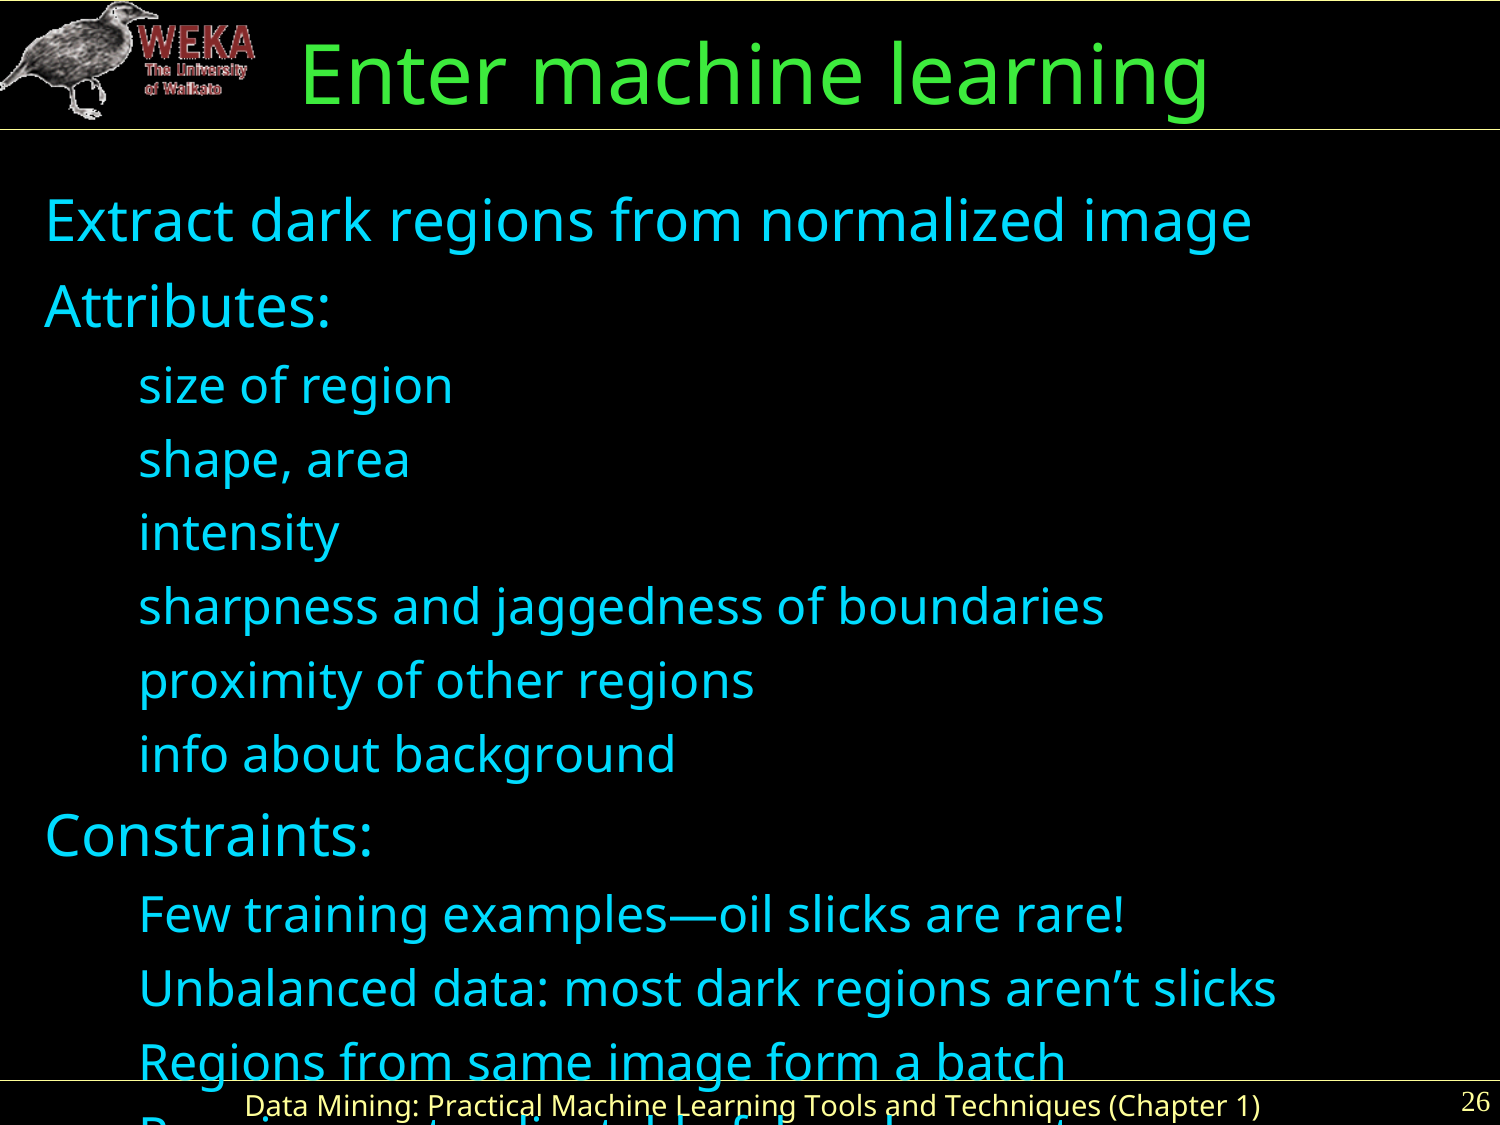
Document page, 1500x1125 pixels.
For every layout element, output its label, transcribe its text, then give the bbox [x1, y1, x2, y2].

list Extract dark regions from normalized image Attributes: size of region shape, area intensity sharpness and jaggedness of boundaries proximity of other regions info about background Constraints: Few training examples—oil slicks are rare! Unbalanced data: most dark regions aren’t slicks Regions from same image form a batch Requirement: adjustable false-alarm rate [29, 177, 1477, 1046]
title Enter machine learning [283, 8, 1300, 119]
picture [0, 1, 266, 129]
